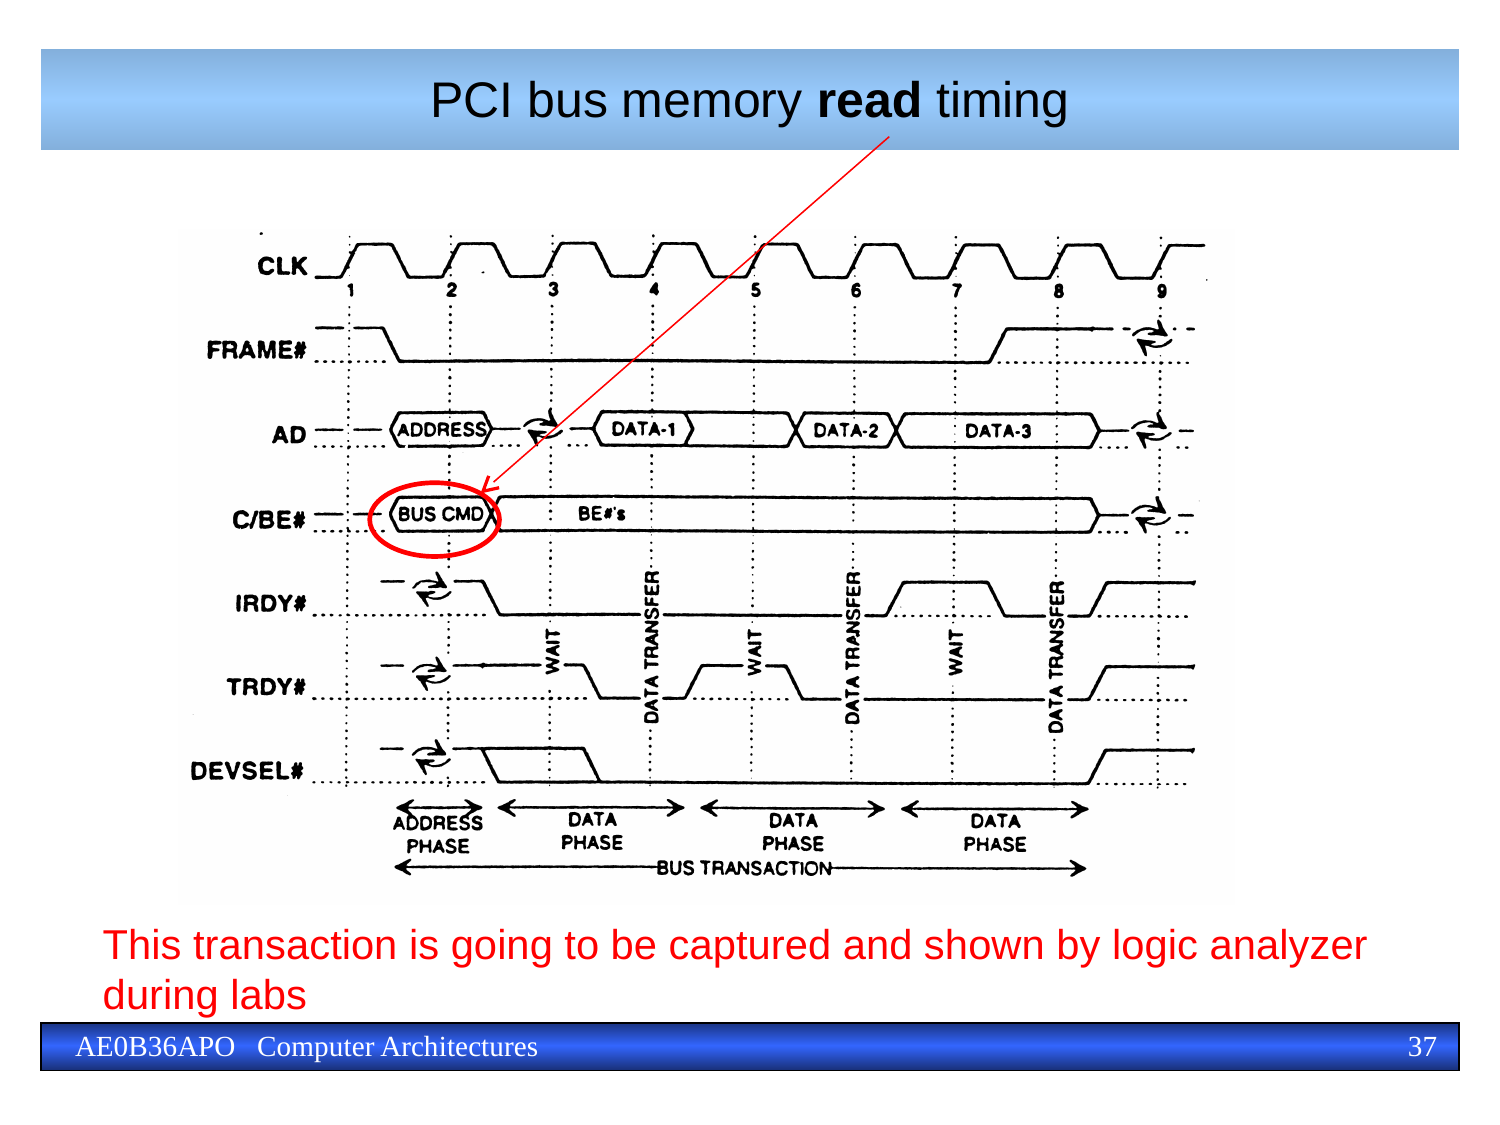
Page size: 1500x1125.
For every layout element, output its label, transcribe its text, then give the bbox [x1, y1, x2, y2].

title PCI bus memory read timing [41, 49, 1459, 150]
picture [178, 229, 1235, 905]
text_box This transaction is going to be captured and shown by logic analyzer during labs [87, 910, 1413, 1026]
